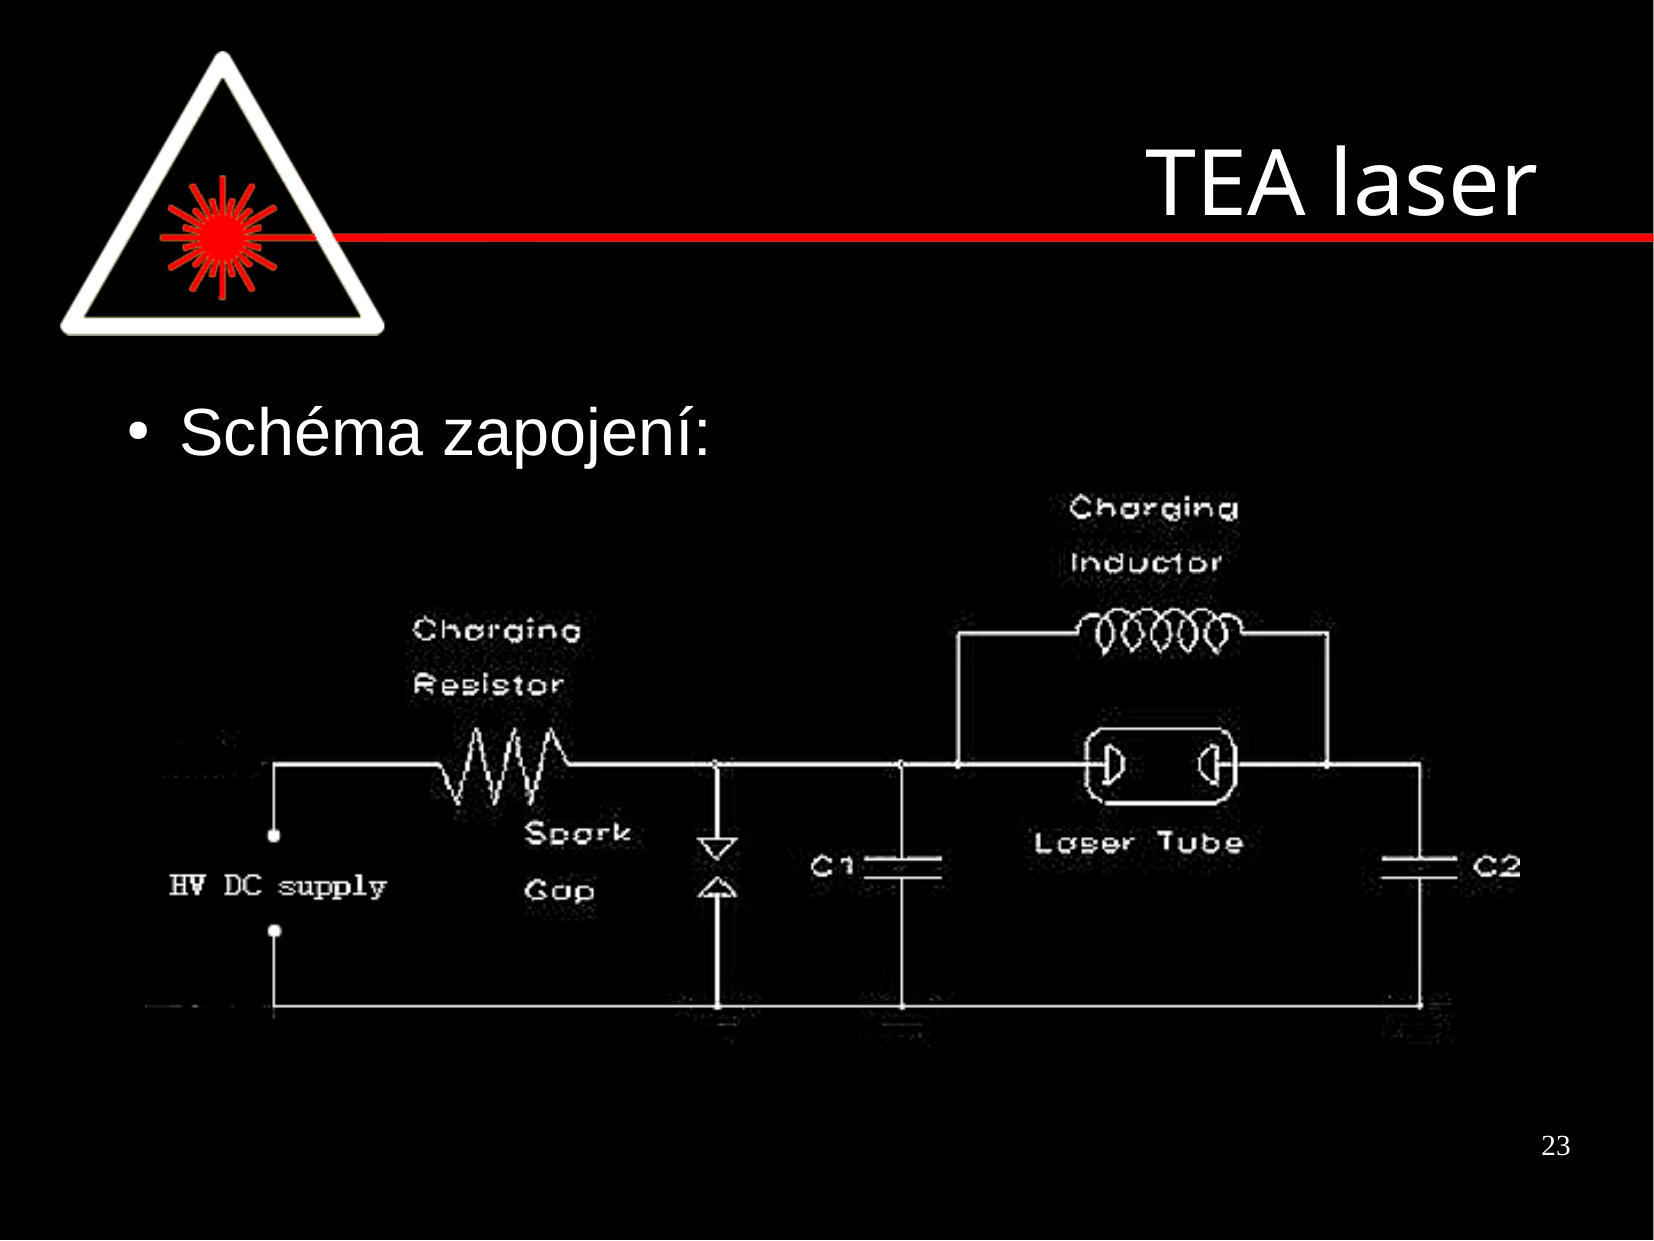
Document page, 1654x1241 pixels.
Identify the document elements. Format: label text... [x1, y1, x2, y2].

picture [145, 492, 1520, 1047]
picture [60, 51, 1654, 336]
list Schéma zapojení: [108, 394, 1542, 1187]
title TEA laser [50, 75, 1540, 283]
